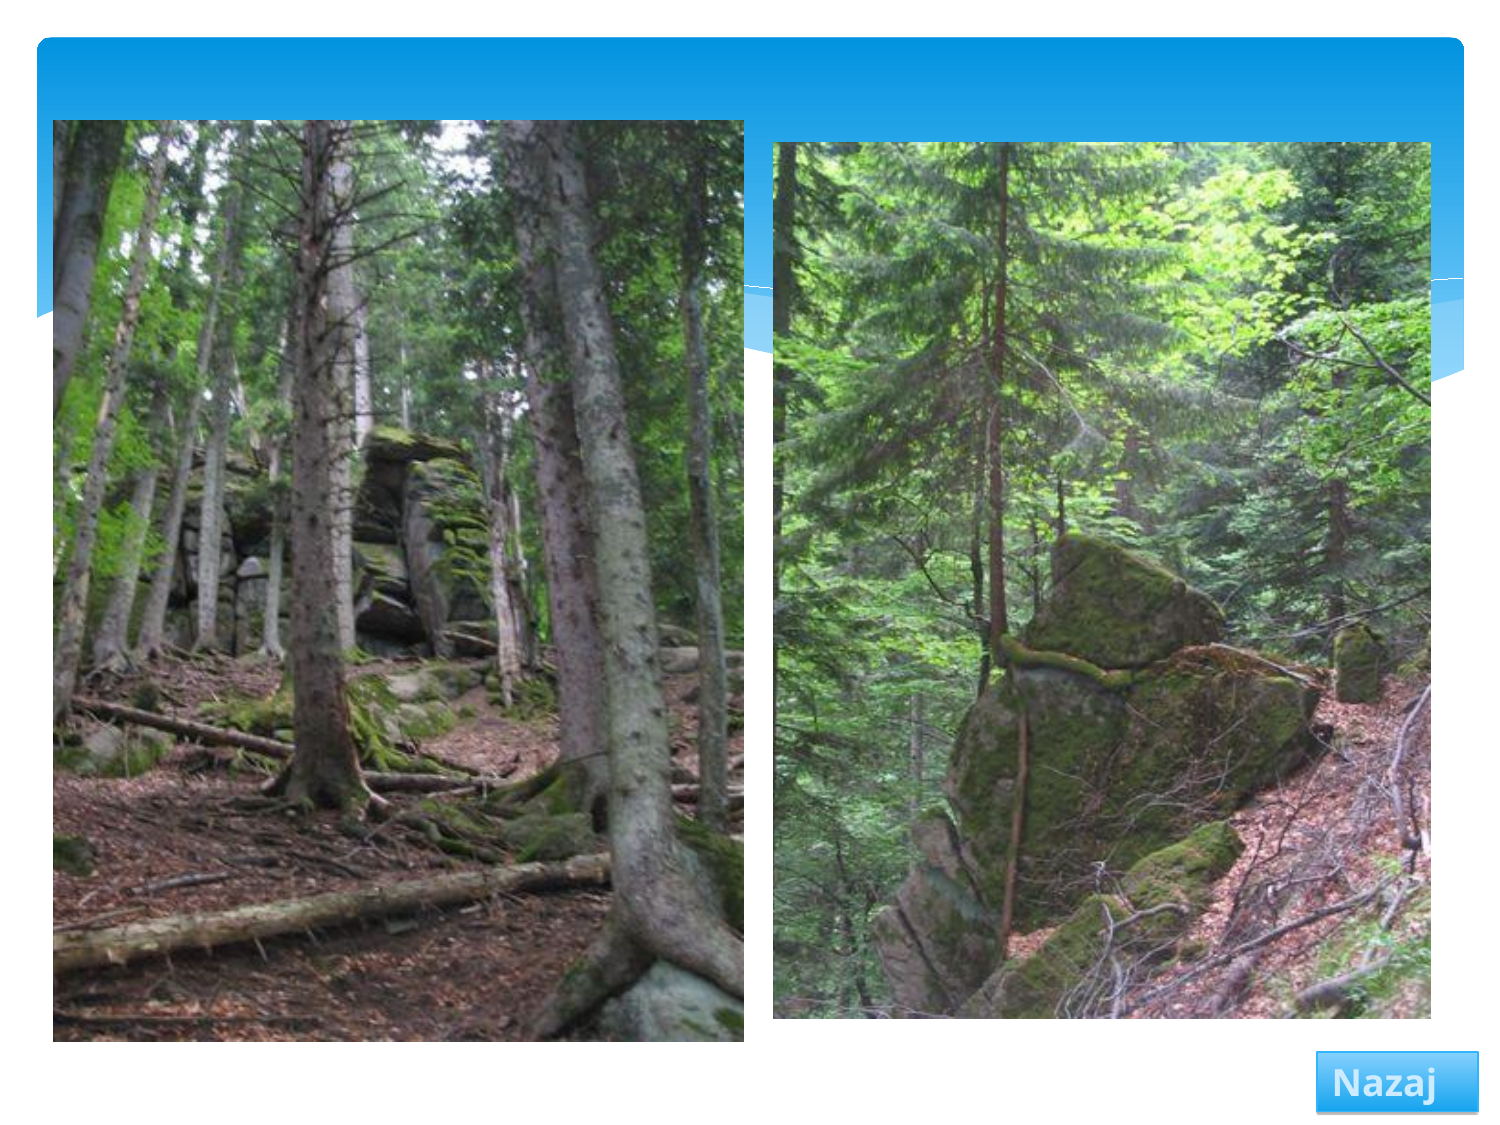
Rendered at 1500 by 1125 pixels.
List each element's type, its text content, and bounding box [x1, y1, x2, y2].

picture [773, 142, 1431, 1019]
picture [53, 120, 744, 1042]
text_box Nazaj [1316, 1051, 1479, 1112]
